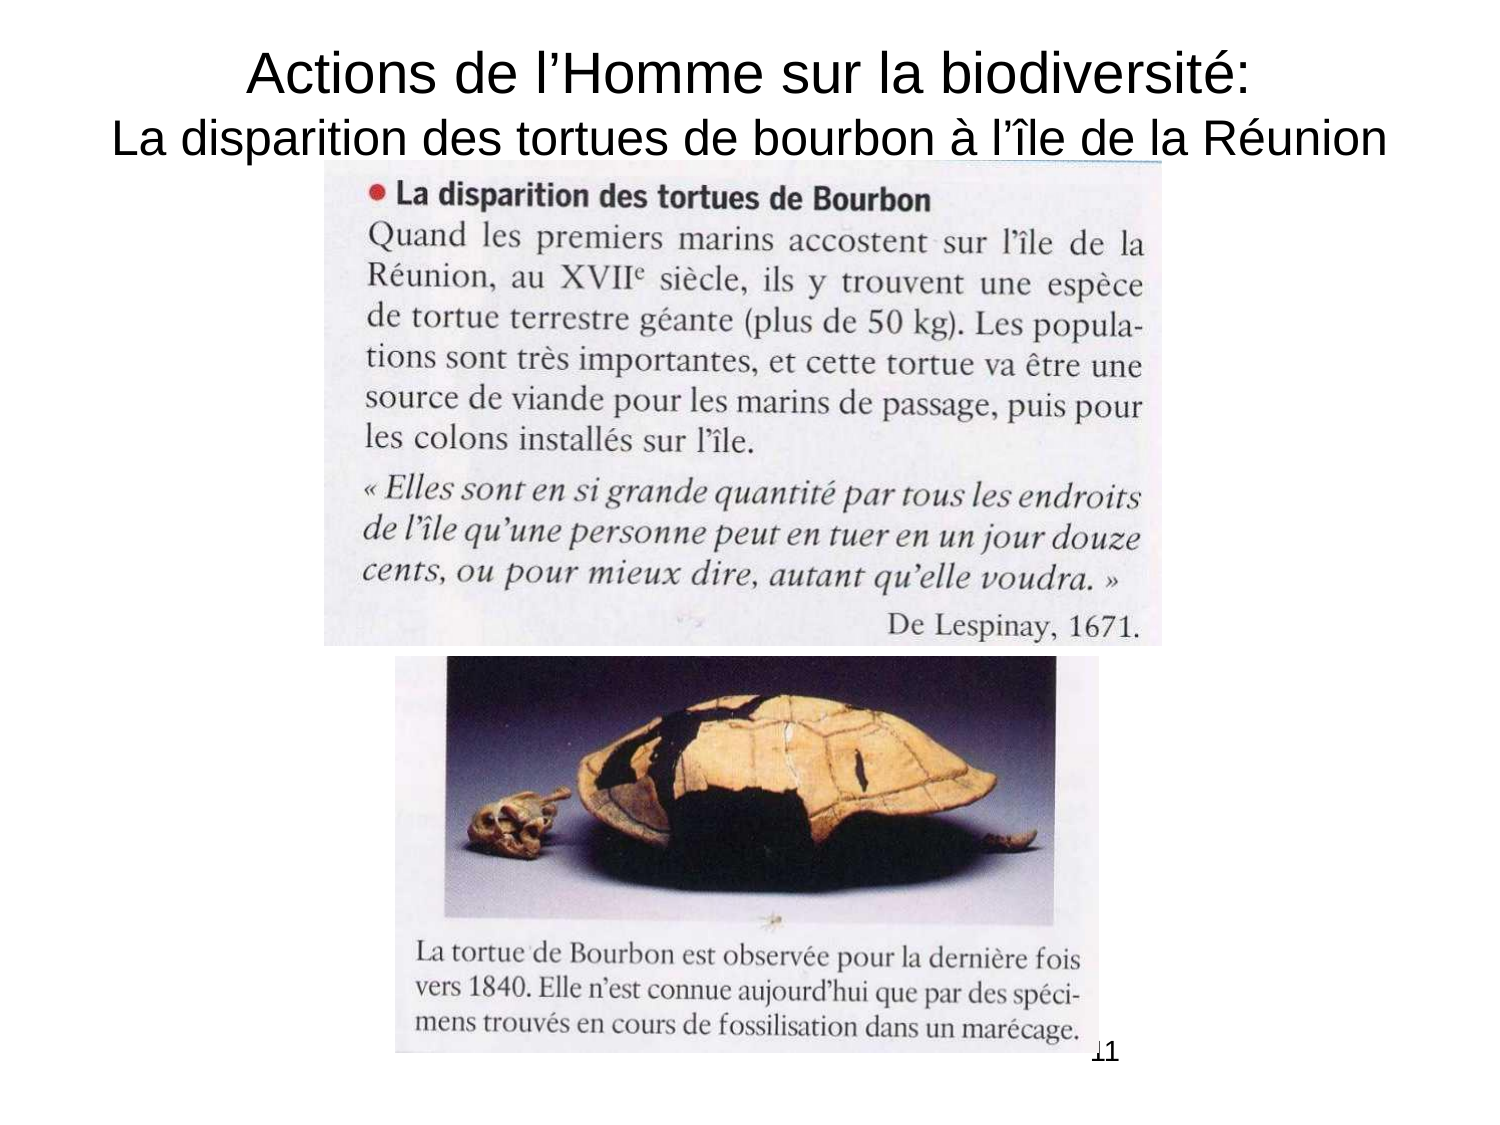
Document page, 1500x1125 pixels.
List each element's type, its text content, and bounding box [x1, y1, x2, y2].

picture [395, 657, 1099, 1053]
picture [324, 189, 1162, 646]
title Actions de l’Homme sur la biodiversité: La disparition des tortues de bourbon à l’île de la Réunion [75, 11, 1426, 189]
